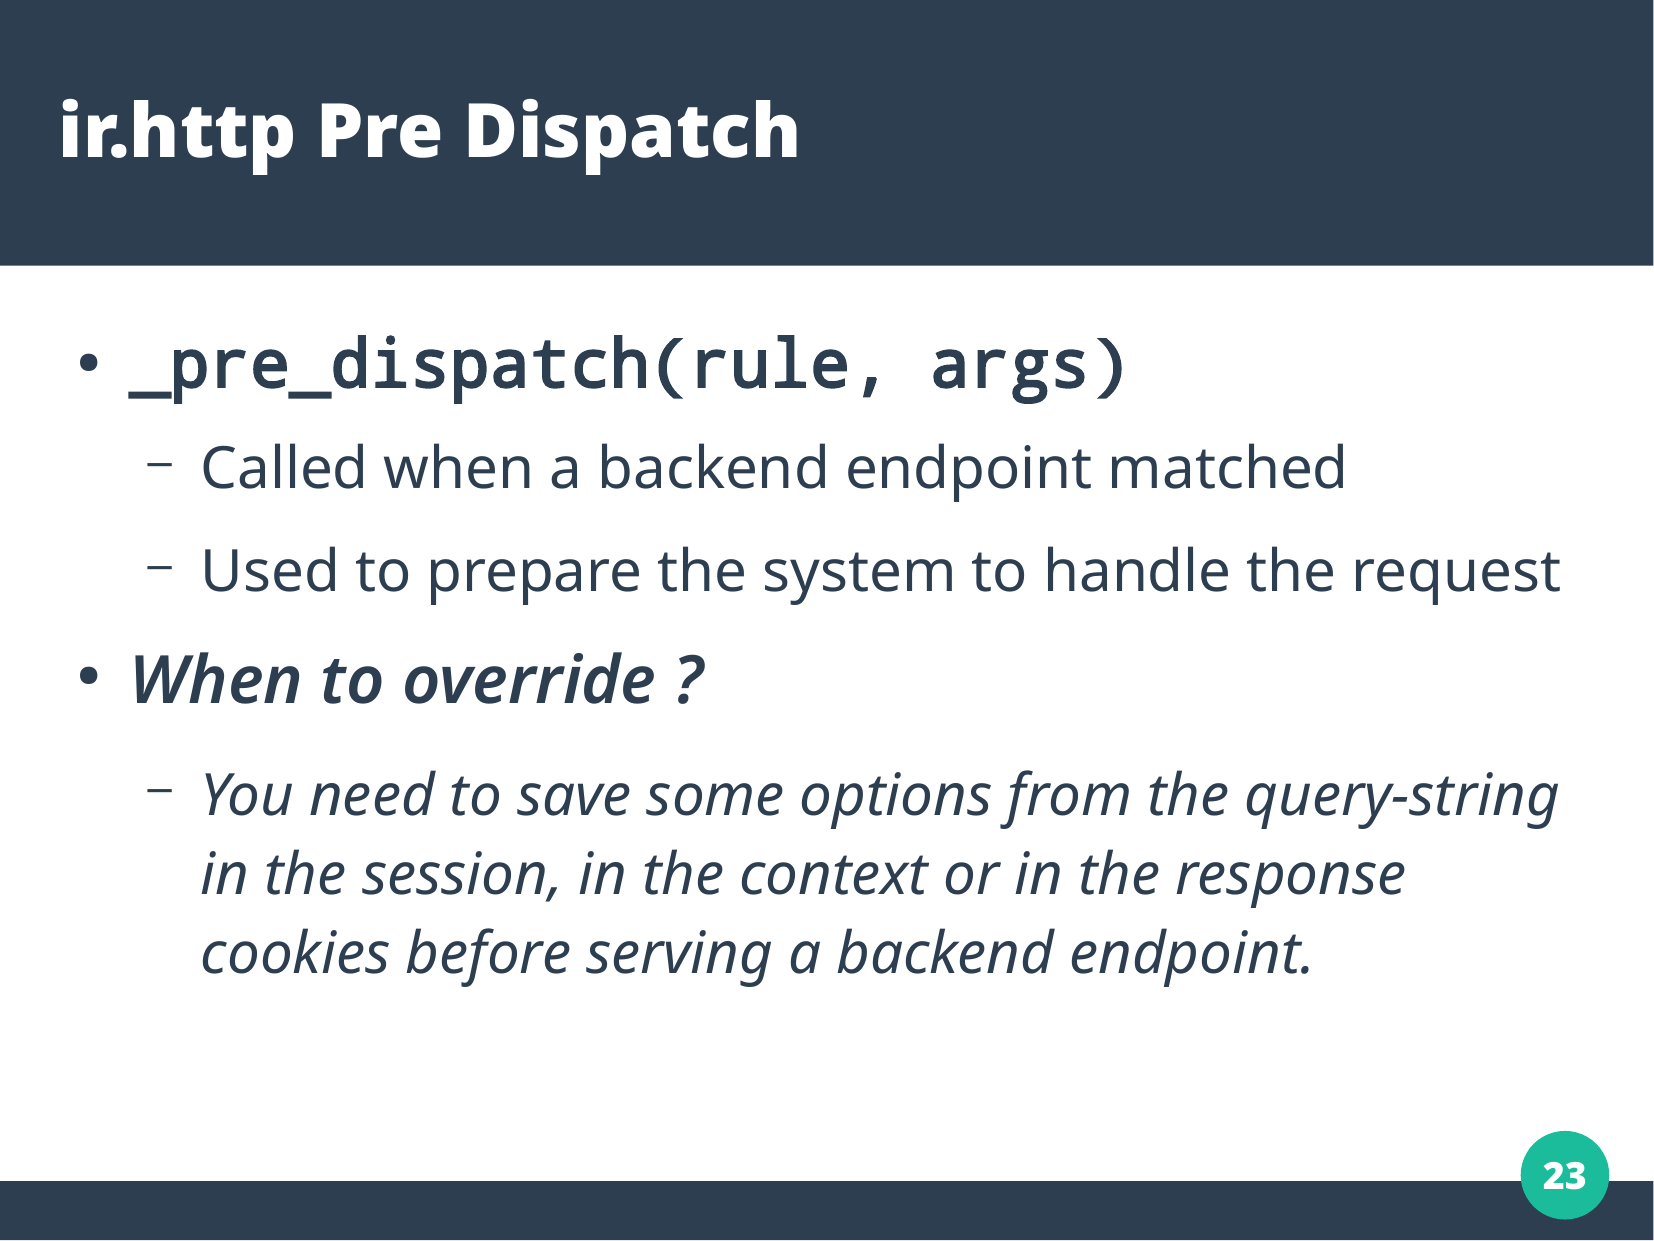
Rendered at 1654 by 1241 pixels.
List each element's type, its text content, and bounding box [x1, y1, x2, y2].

title ir.http Pre Dispatch [59, 49, 1595, 207]
list _pre_dispatch(rule, args) Called when a backend endpoint matched Used to prepare the system to handle the request When to override ? You need to save some options from the query-string in the session, in the context or in the response cookies before serving a backend endpoint. [59, 324, 1595, 1152]
